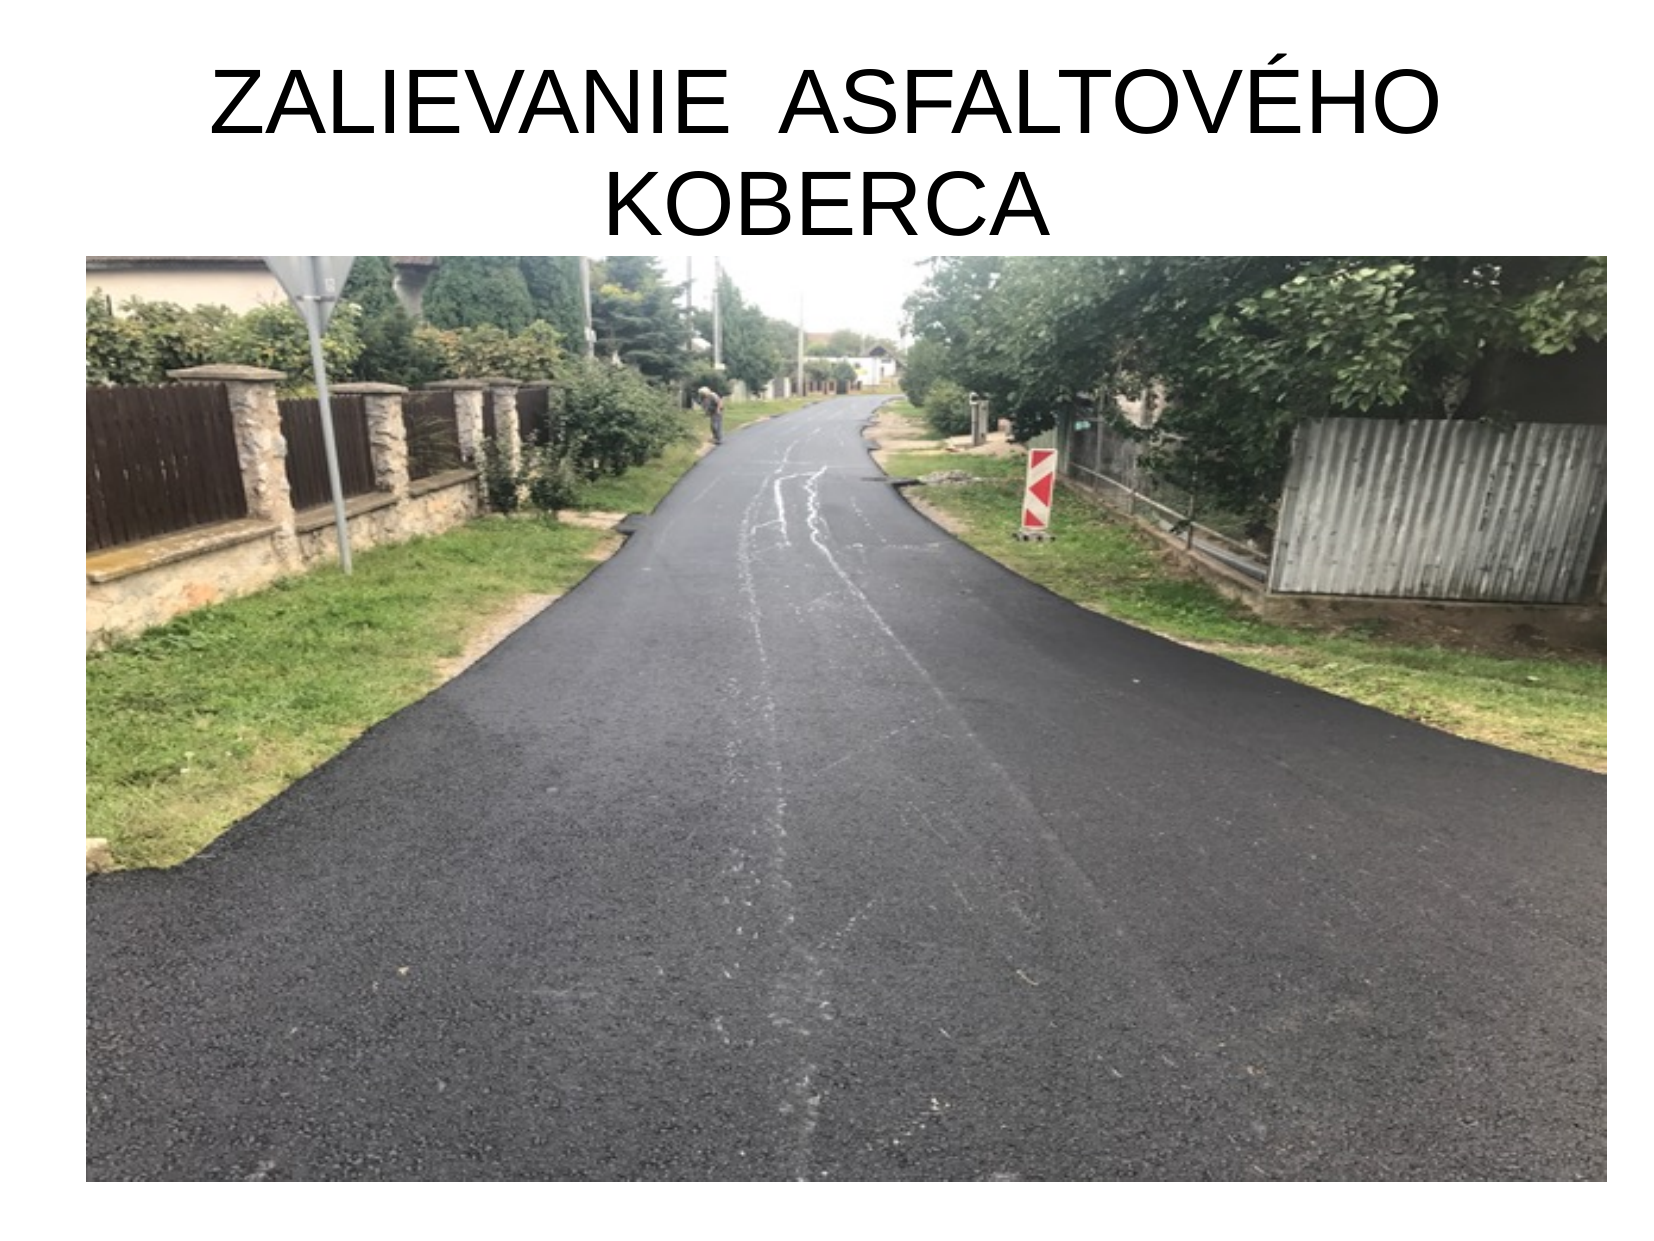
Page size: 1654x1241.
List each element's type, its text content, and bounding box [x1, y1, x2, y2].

picture [86, 256, 1607, 1182]
title ZALIEVANIE ASFALTOVÉHO KOBERCA [82, 49, 1571, 257]
